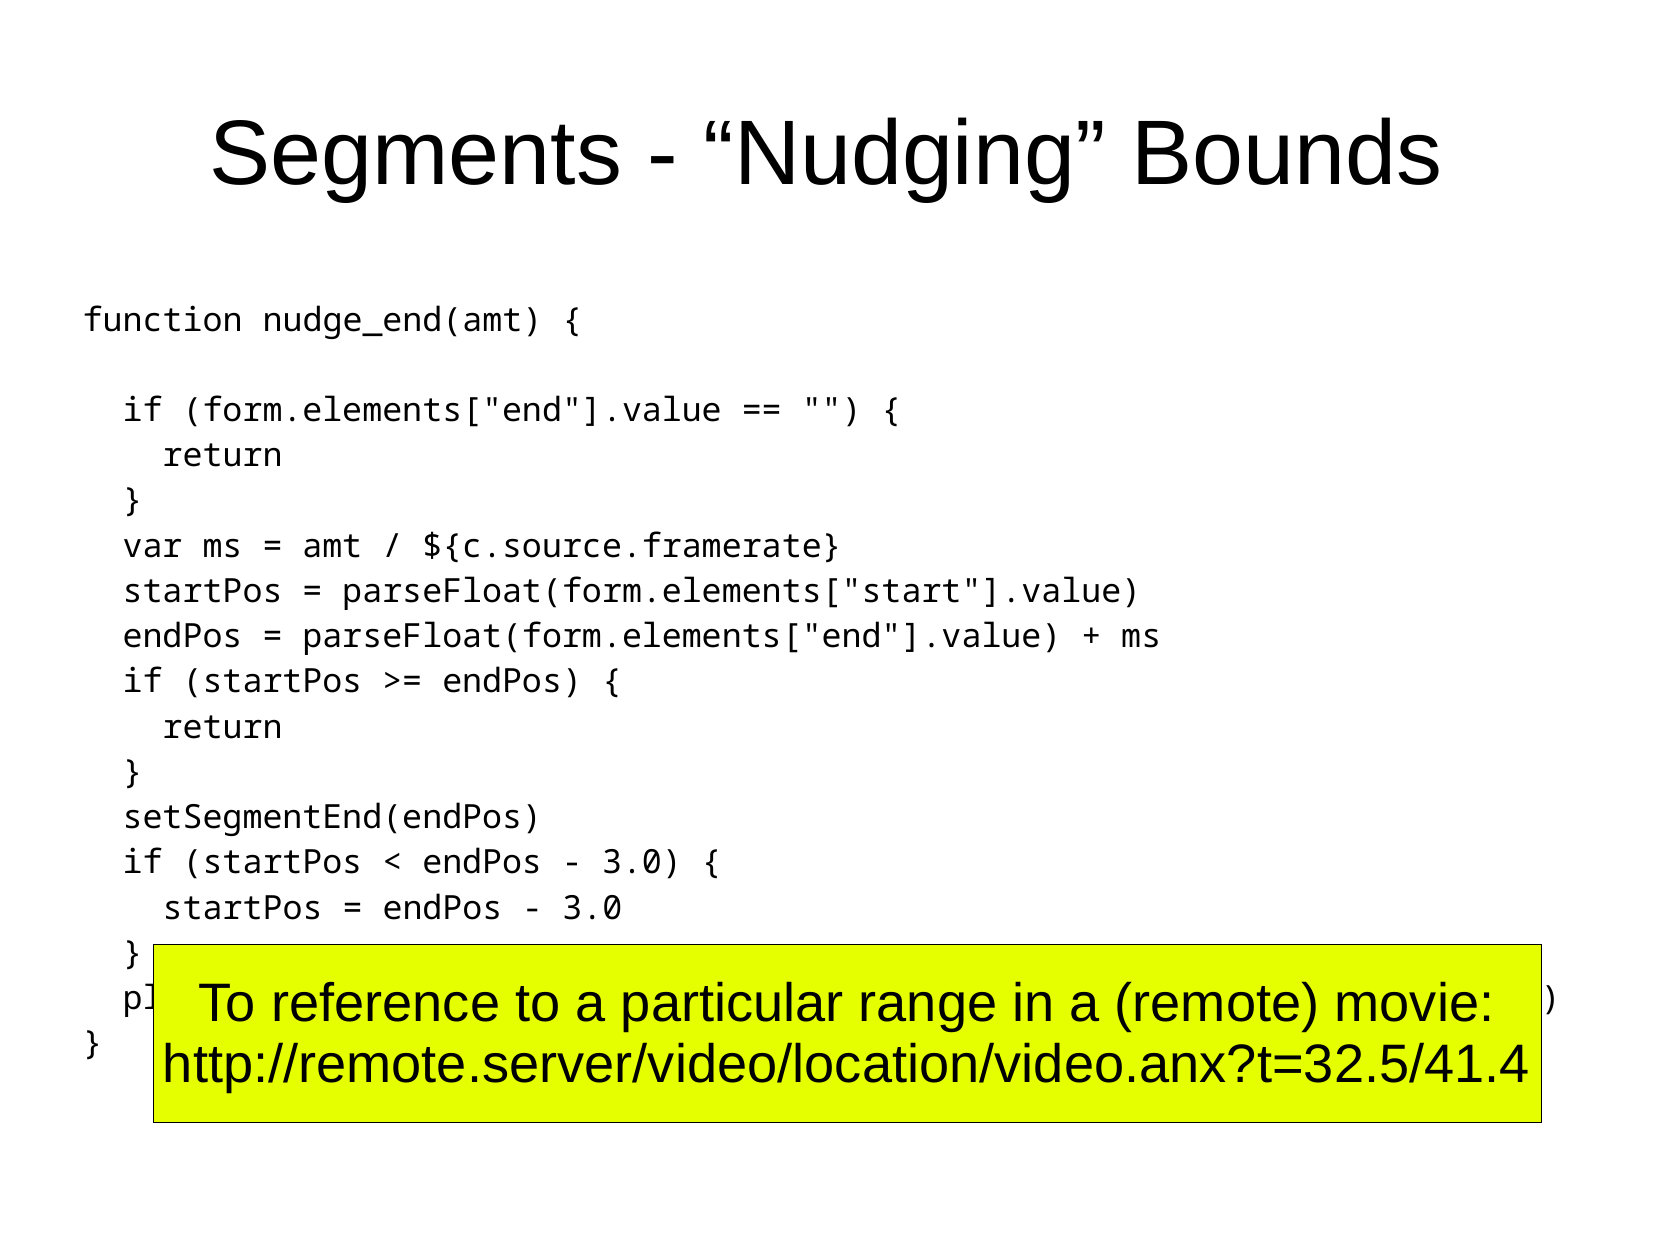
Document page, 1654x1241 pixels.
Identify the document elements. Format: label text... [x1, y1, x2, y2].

list function nudge_end(amt) { if (form.elements["end"].value == "") { return } var ms = amt / ${c.source.framerate} startPos = parseFloat(form.elements["start"].value) endPos = parseFloat(form.elements["end"].value) + ms if (startPos >= endPos) { return } setSegmentEnd(endPos) if (startPos < endPos - 3.0) { startPos = endPos - 3.0 } plugin.setCurrentMovie("${c.source.url()}?t=" + startPos + "/" + endPos) } [82, 250, 1571, 1054]
title Segments - “Nudging” Bounds [82, 56, 1571, 250]
text_box To reference to a particular range in a (remote) movie: http://remote.server/video/location/video.anx?t=32.5/41.4 [153, 944, 1542, 1123]
